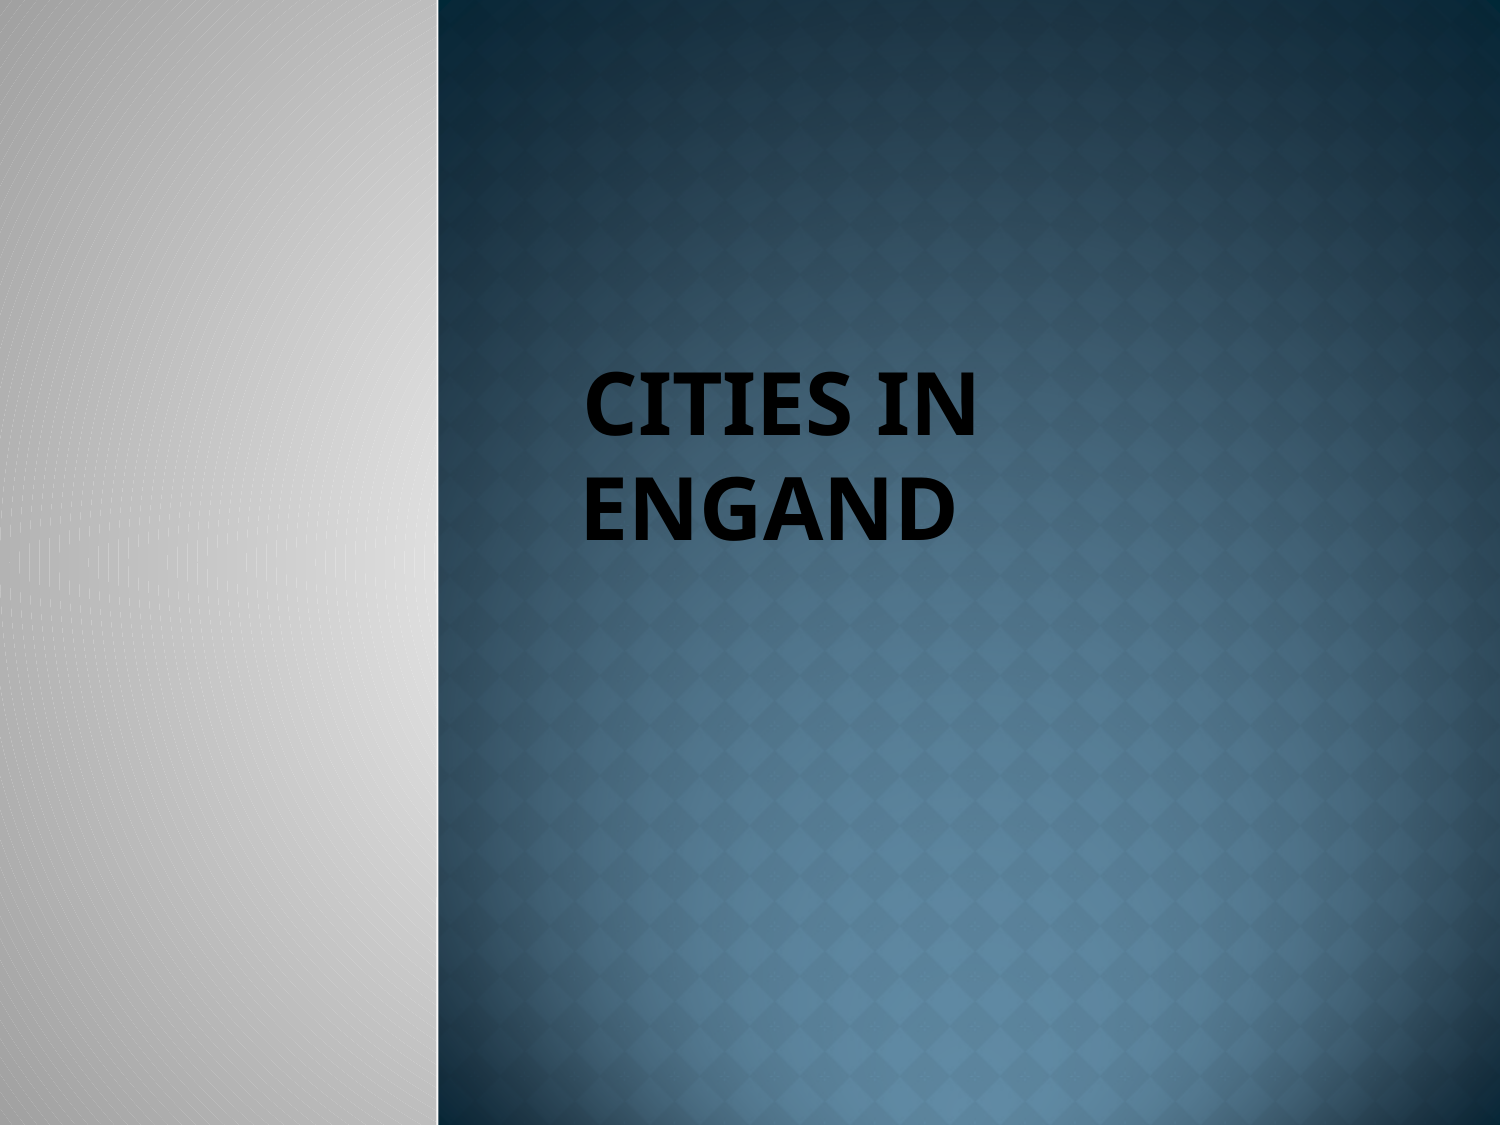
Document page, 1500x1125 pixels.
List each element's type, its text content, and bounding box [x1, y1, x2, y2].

title cities in Engand [552, 87, 1390, 559]
